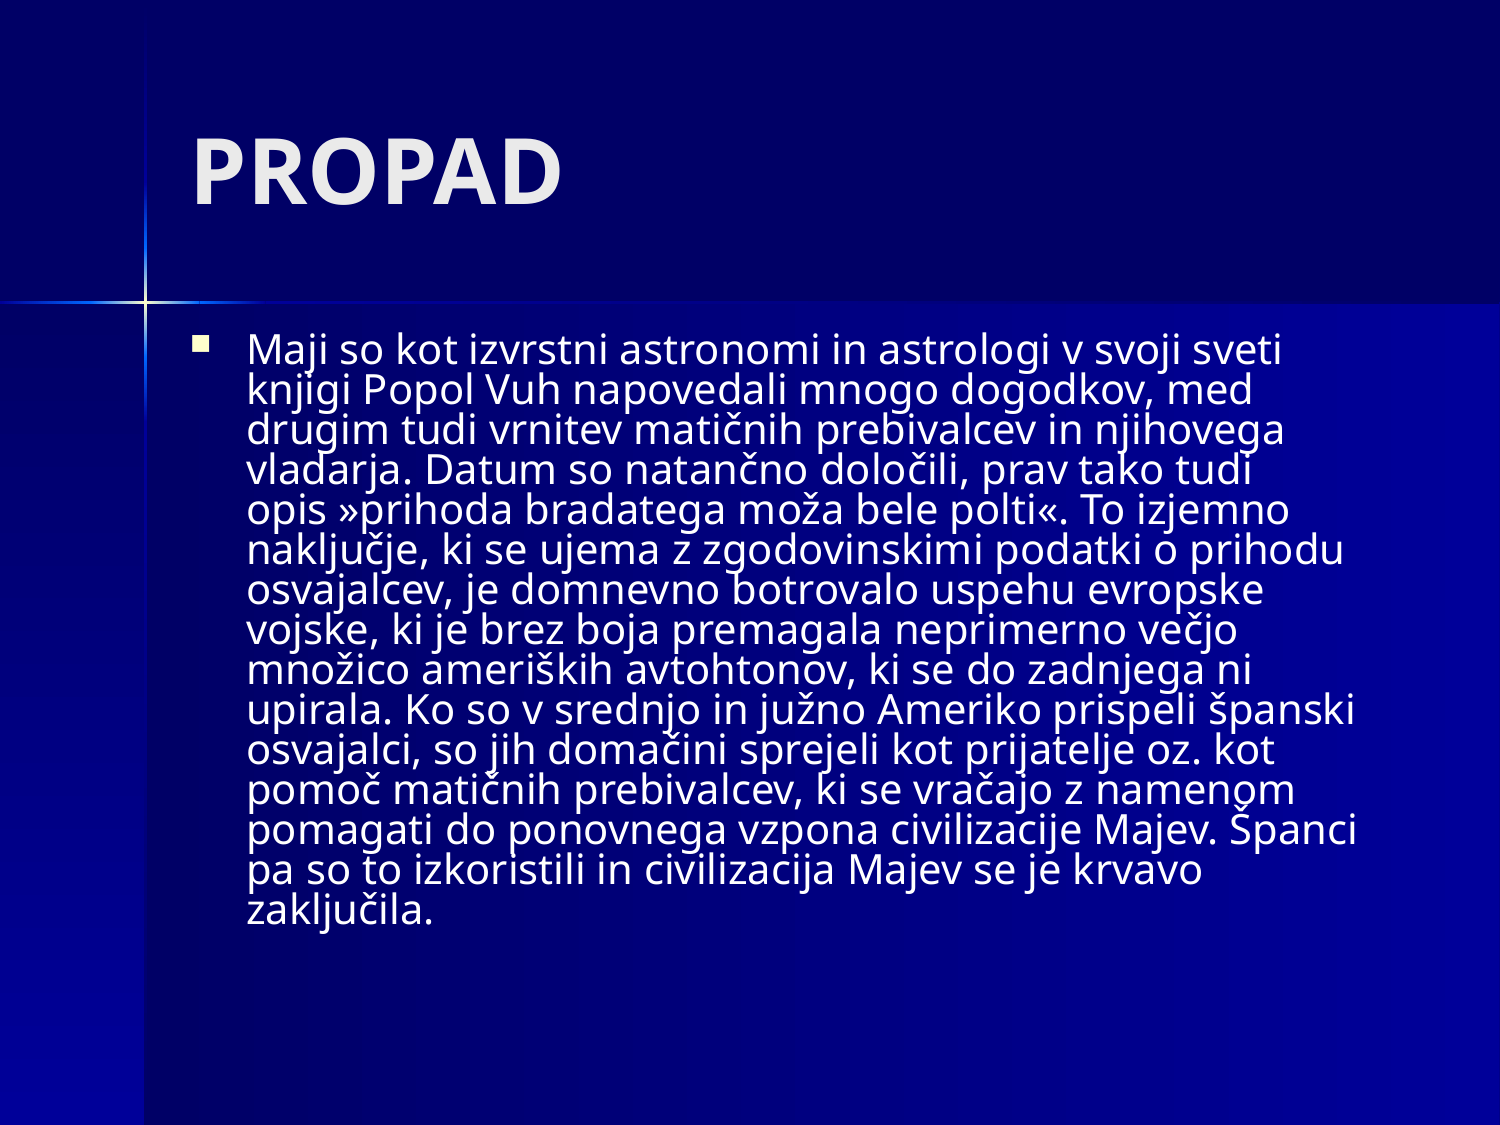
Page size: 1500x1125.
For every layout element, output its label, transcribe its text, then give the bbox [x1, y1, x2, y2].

list Maji so kot izvrstni astronomi in astrologi v svoji sveti knjigi Popol Vuh napovedali mnogo dogodkov, med drugim tudi vrnitev matičnih prebivalcev in njihovega vladarja. Datum so natančno določili, prav tako tudi opis »prihoda bradatega moža bele polti«. To izjemno naključje, ki se ujema z zgodovinskimi podatki o prihodu osvajalcev, je domnevno botrovalo uspehu evropske vojske, ki je brez boja premagala neprimerno večjo množico ameriških avtohtonov, ki se do zadnjega ni upirala. Ko so v srednjo in južno Ameriko prispeli španski osvajalci, so jih domačini sprejeli kot prijatelje oz. kot pomoč matičnih prebivalcev, ki se vračajo z namenom pomagati do ponovnega vzpona civilizacije Majev. Španci pa so to izkoristili in civilizacija Majev se je krvavo zaključila. [174, 324, 1413, 1000]
title PROPAD [174, 50, 1413, 285]
